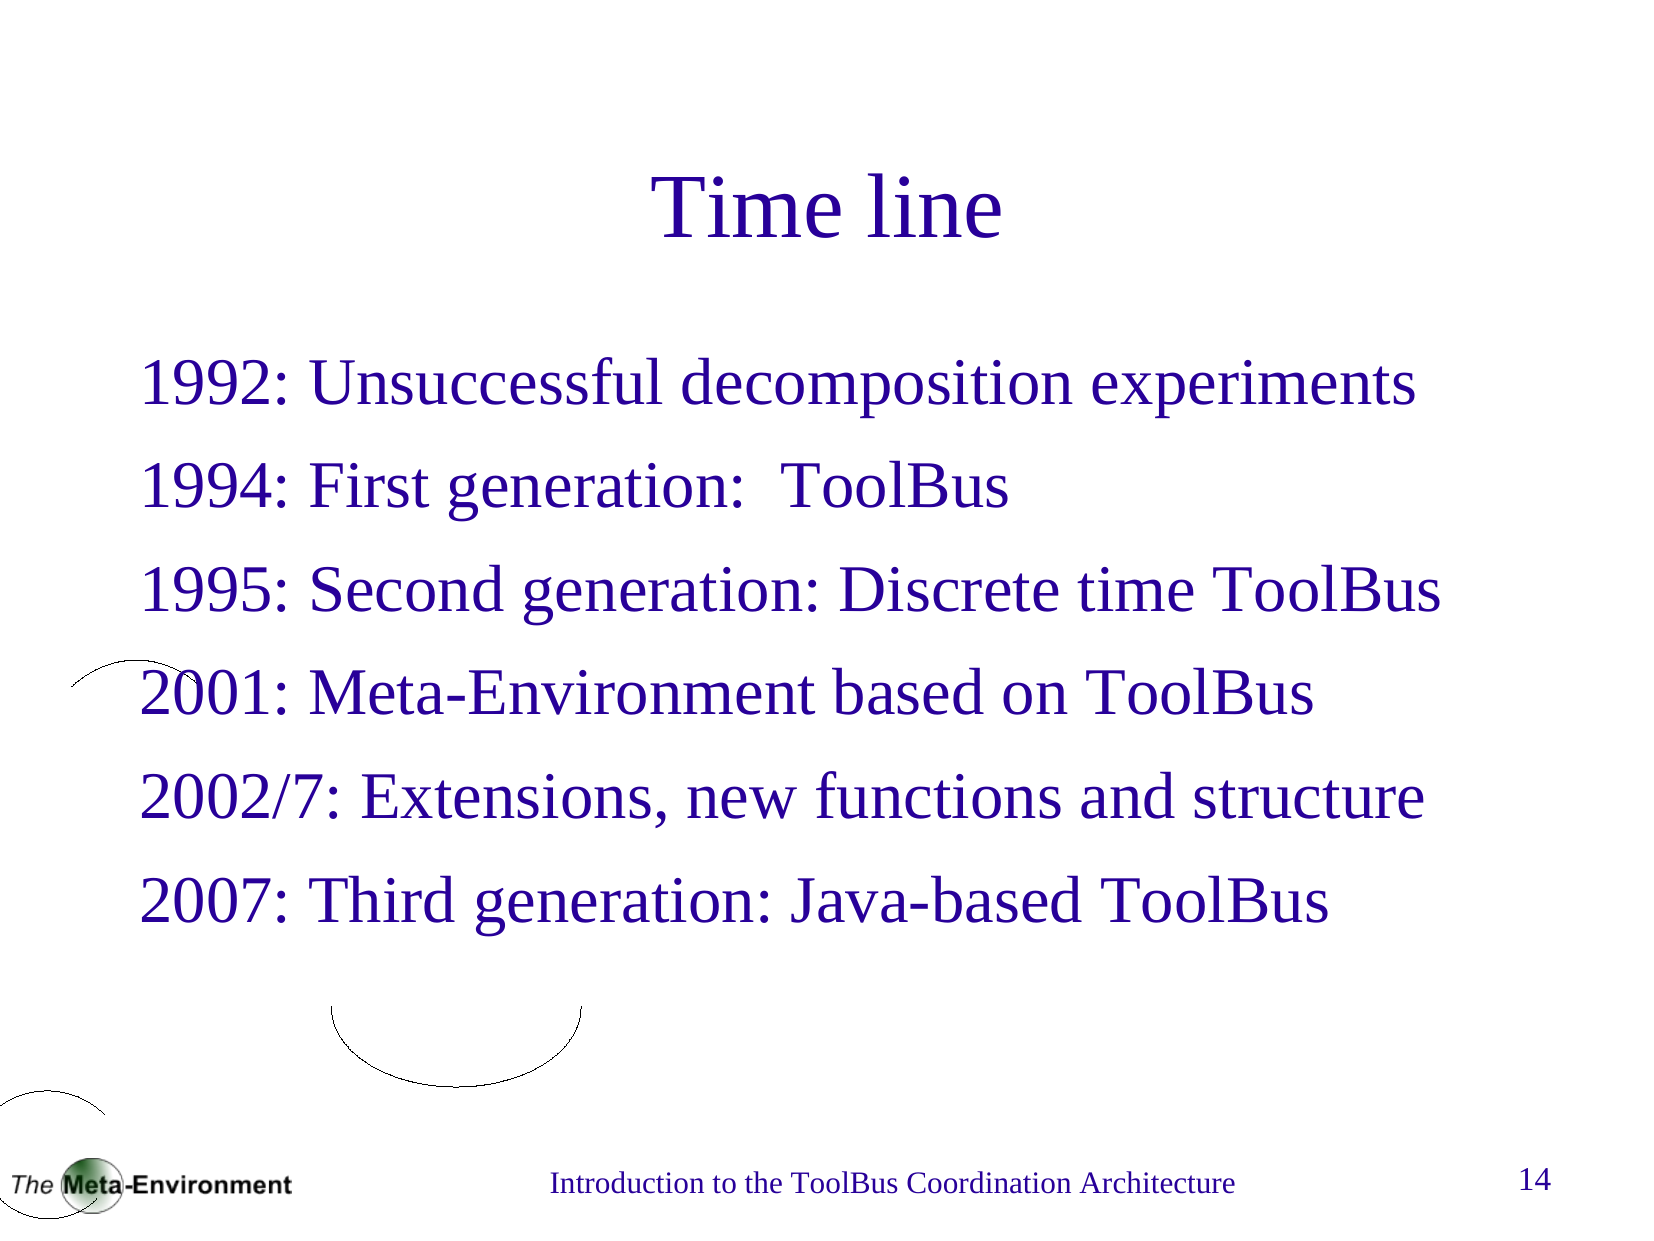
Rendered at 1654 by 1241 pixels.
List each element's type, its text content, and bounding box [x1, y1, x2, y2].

title Time line [121, 102, 1534, 311]
list 1992: Unsuccessful decomposition experiments 1994: First generation: ToolBus 1995: Second generation: Discrete time ToolBus 2001: Meta-Environment based on ToolBus 2002/7: Extensions, new functions and structure 2007: Third generation: Java-based ToolBus [121, 344, 1534, 1127]
picture [12, 1158, 292, 1214]
